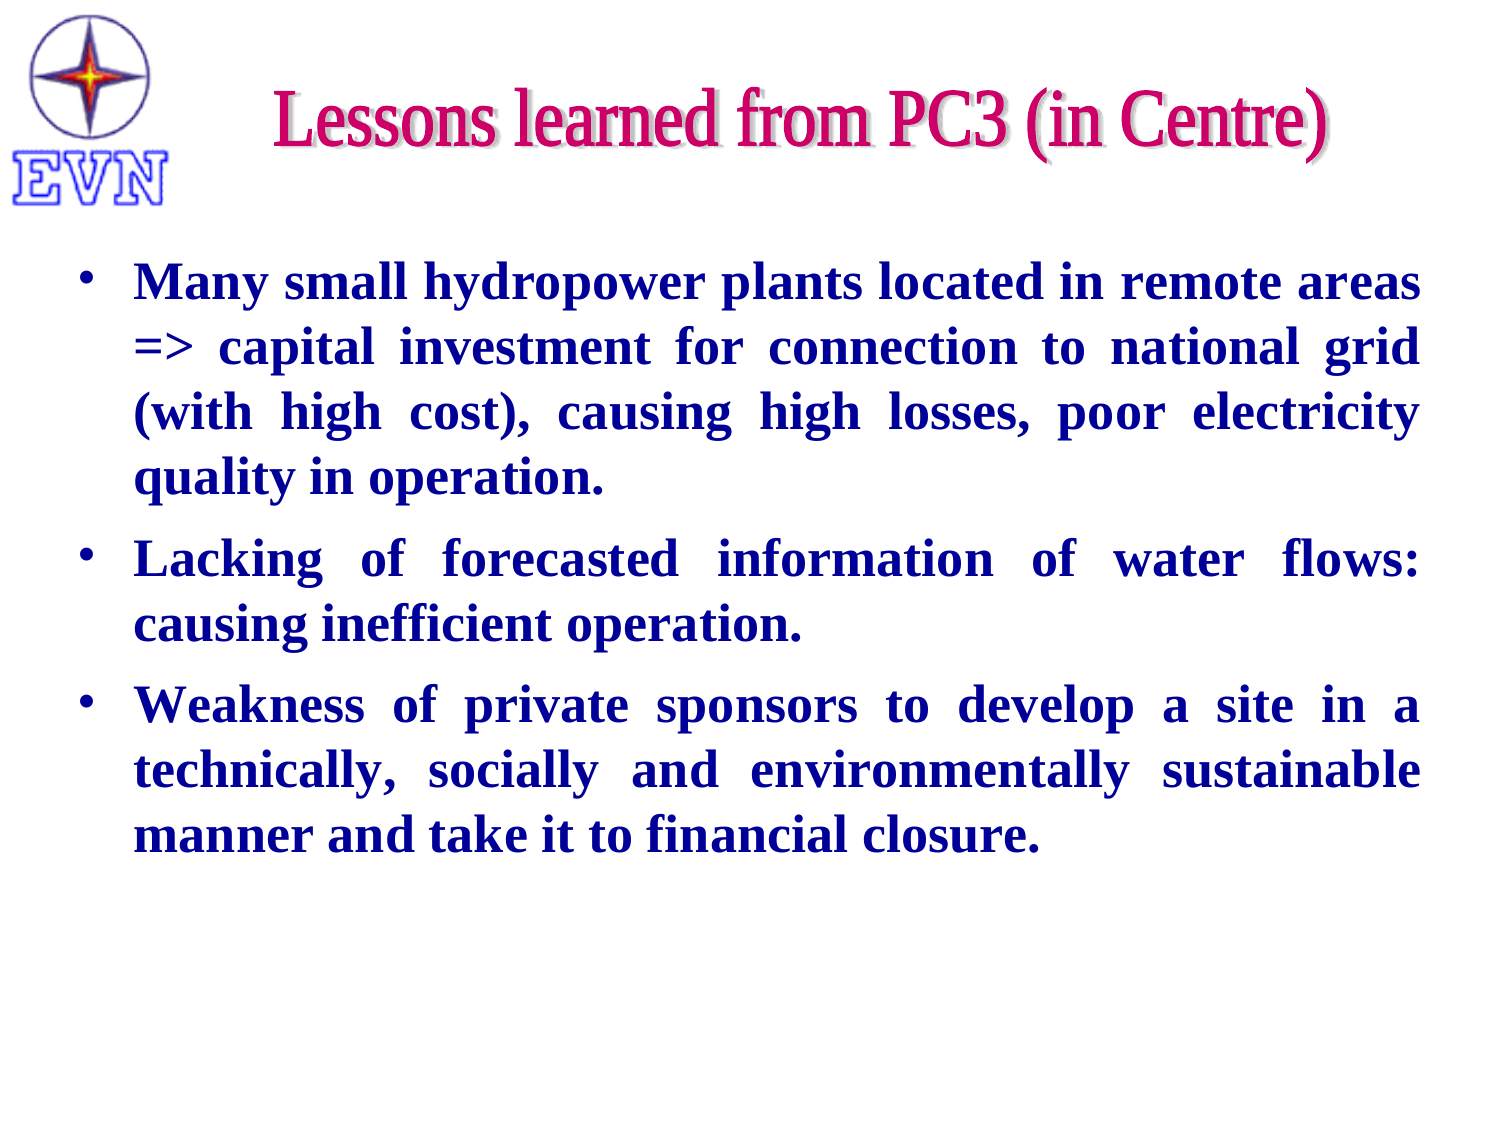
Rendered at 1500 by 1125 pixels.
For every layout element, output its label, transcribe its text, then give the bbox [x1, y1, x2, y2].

text_box Lessons learned from PC3 (in Centre) [596, 106, 618, 146]
text_box Lessons learned from PC3 (in Centre) [619, 106, 652, 146]
text_box Lessons learned from PC3 (in Centre) [348, 106, 371, 146]
text_box Lessons learned from PC3 (in Centre) [402, 106, 433, 146]
text_box Lessons learned from PC3 (in Centre) [1168, 106, 1195, 146]
picture [0, 0, 179, 223]
text_box Lessons learned from PC3 (in Centre) [1122, 90, 1163, 146]
text_box Lessons learned from PC3 (in Centre) [1252, 106, 1274, 146]
text_box Lessons learned from PC3 (in Centre) [566, 106, 594, 146]
text_box Lessons learned from PC3 (in Centre) [1276, 106, 1303, 146]
text_box Lessons learned from PC3 (in Centre) [1306, 88, 1325, 163]
text_box Many small hydropower plants located in remote areas => capital investment for connection to national grid (with high cost), causing high losses, poor electricity quality in operation. Lacking of forecasted information of water flows: causing inefficient operation. Weakness of private sponsors to develop a site in a technically, socially and environmentally sustainable manner and take it to financial closure. [62, 237, 1438, 872]
text_box Lessons learned from PC3 (in Centre) [976, 90, 1005, 146]
text_box Lessons learned from PC3 (in Centre) [1198, 106, 1231, 146]
text_box Lessons learned from PC3 (in Centre) [784, 106, 814, 146]
text_box Lessons learned from PC3 (in Centre) [536, 106, 562, 146]
text_box Lessons learned from PC3 (in Centre) [515, 88, 532, 146]
text_box Lessons learned from PC3 (in Centre) [890, 91, 924, 146]
text_box Lessons learned from PC3 (in Centre) [376, 106, 398, 146]
text_box Lessons learned from PC3 (in Centre) [818, 106, 870, 146]
text_box Lessons learned from PC3 (in Centre) [655, 106, 682, 146]
text_box Lessons learned from PC3 (in Centre) [1069, 106, 1102, 146]
text_box Lessons learned from PC3 (in Centre) [1028, 88, 1046, 163]
text_box Lessons learned from PC3 (in Centre) [436, 106, 469, 146]
text_box Lessons learned from PC3 (in Centre) [274, 91, 312, 146]
text_box Lessons learned from PC3 (in Centre) [760, 106, 782, 146]
text_box Lessons learned from PC3 (in Centre) [472, 106, 495, 146]
text_box Lessons learned from PC3 (in Centre) [929, 90, 970, 146]
text_box Lessons learned from PC3 (in Centre) [318, 106, 344, 146]
text_box Lessons learned from PC3 (in Centre) [737, 87, 759, 146]
text_box Lessons learned from PC3 (in Centre) [1232, 99, 1251, 146]
text_box Lessons learned from PC3 (in Centre) [686, 88, 718, 146]
